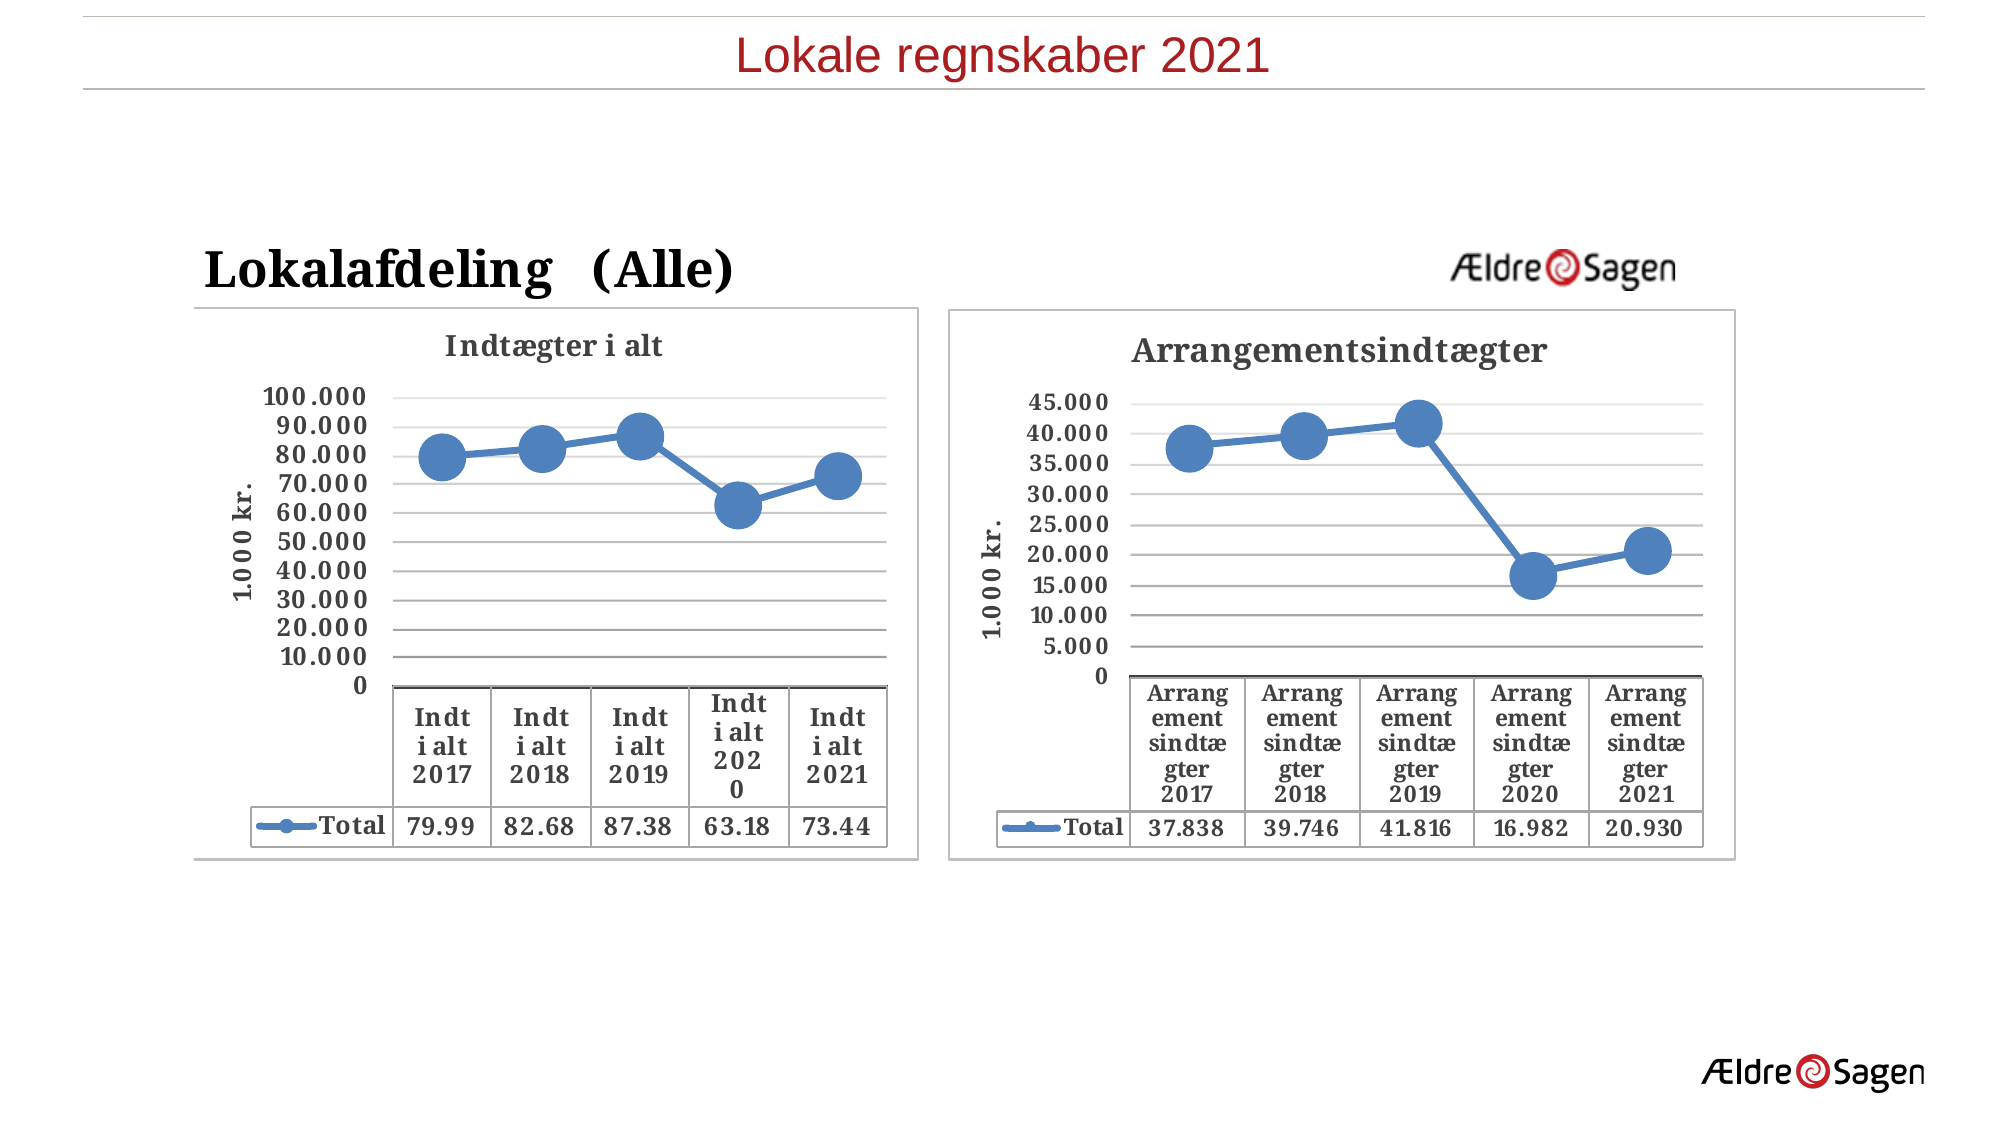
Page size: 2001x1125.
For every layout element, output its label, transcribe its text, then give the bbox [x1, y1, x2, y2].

text_box Lokale regnskaber 2021 [82, 14, 1925, 92]
picture [191, 230, 1751, 861]
